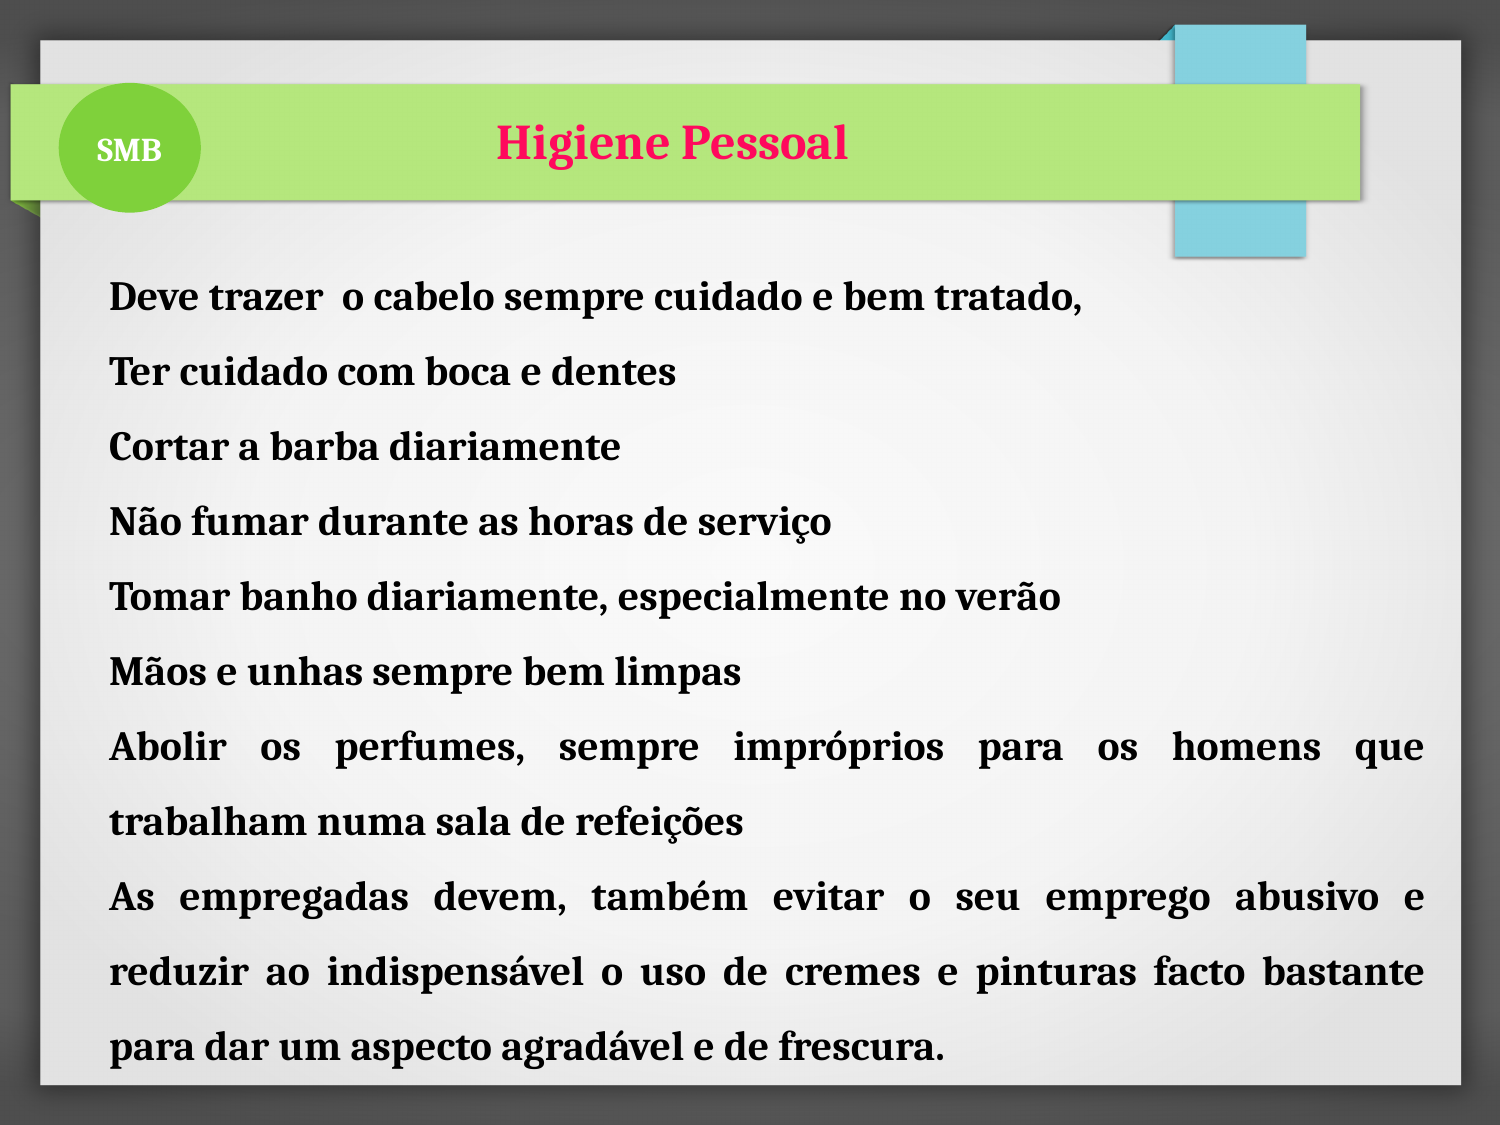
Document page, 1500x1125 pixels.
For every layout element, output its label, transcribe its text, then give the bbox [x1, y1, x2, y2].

text_box Higiene Pessoal [472, 102, 922, 178]
text_box Deve trazer o cabelo sempre cuidado e bem tratado, Ter cuidado com boca e dentes Cortar a barba diariamente Não fumar durante as horas de serviço Tomar banho diariamente, especialmente no verão Mãos e unhas sempre bem limpas Abolir os perfumes, sempre impróprios para os homens que trabalham numa sala de refeições As empregadas devem, também evitar o seu emprego abusivo e reduzir ao indispensável o uso de cremes e pinturas facto bastante para dar um aspecto agradável e de frescura. [94, 236, 1441, 1076]
text_box SMB [58, 82, 201, 213]
picture [0, 0, 1500, 1125]
